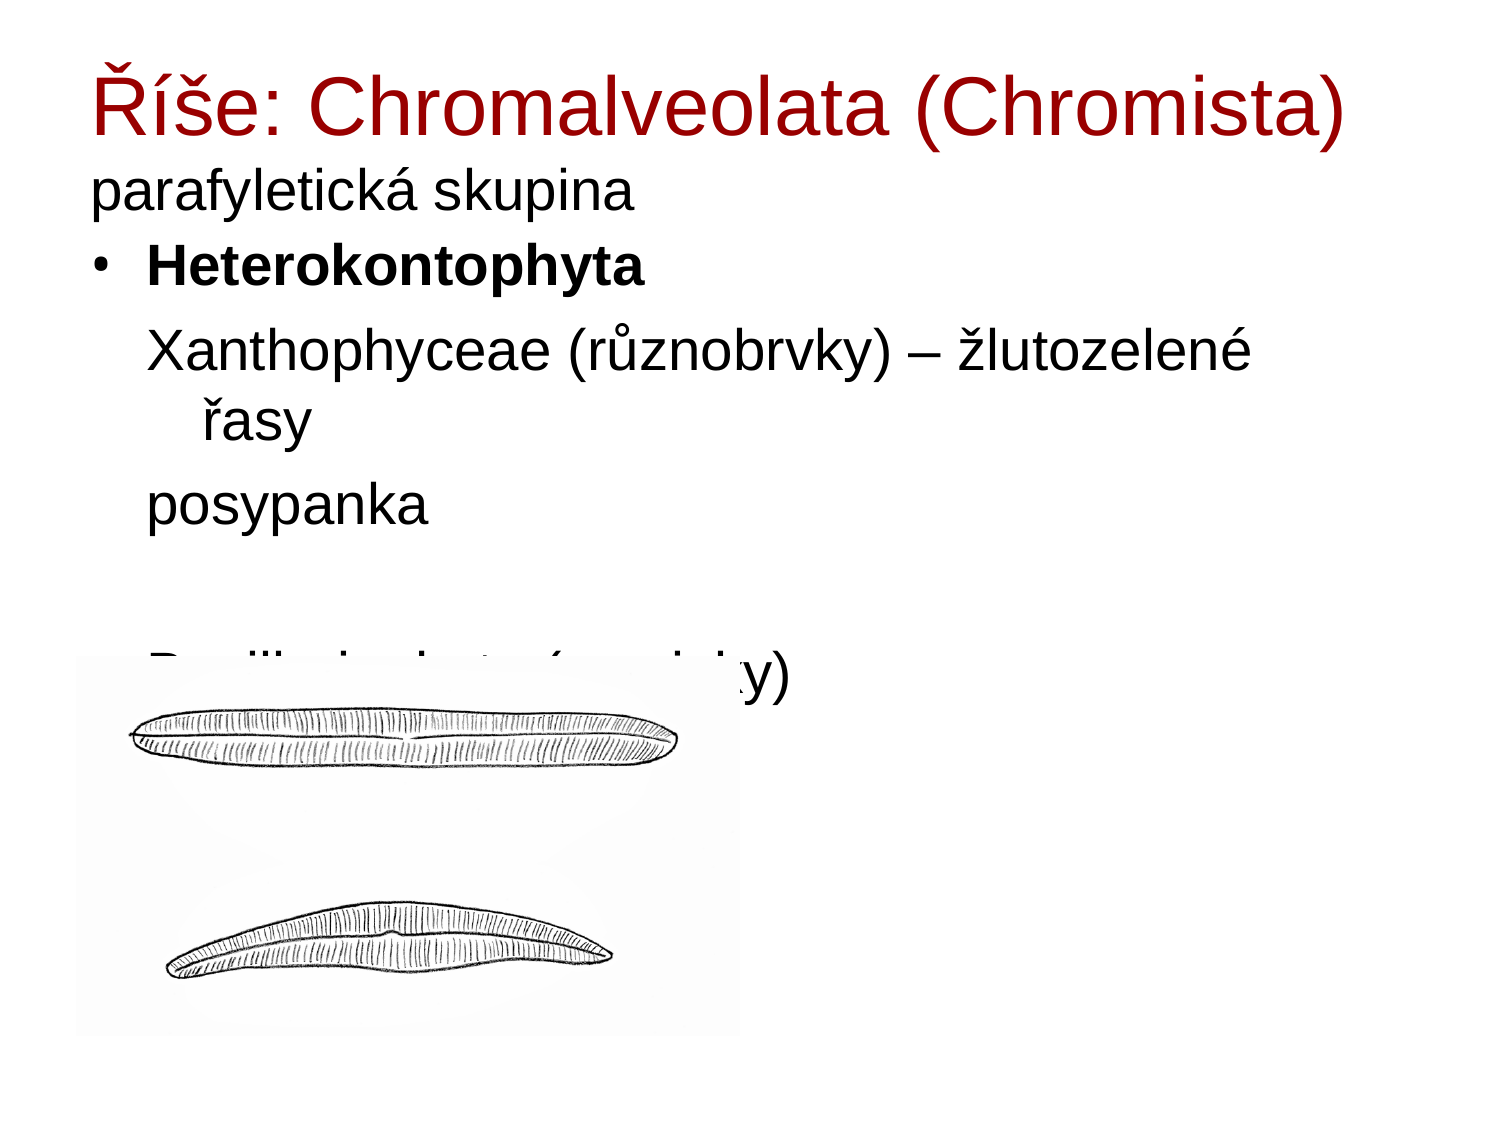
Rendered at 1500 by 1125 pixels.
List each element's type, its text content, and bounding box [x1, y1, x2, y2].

title Říše: Chromalveolata (Chromista) parafyletická skupina [75, 45, 1426, 209]
picture [76, 657, 740, 1036]
list Heterokontophyta Xanthophyceae (různobrvky) – žlutozelené řasy posypanka Bacillariophyta (rozsivky) [75, 220, 1329, 1005]
